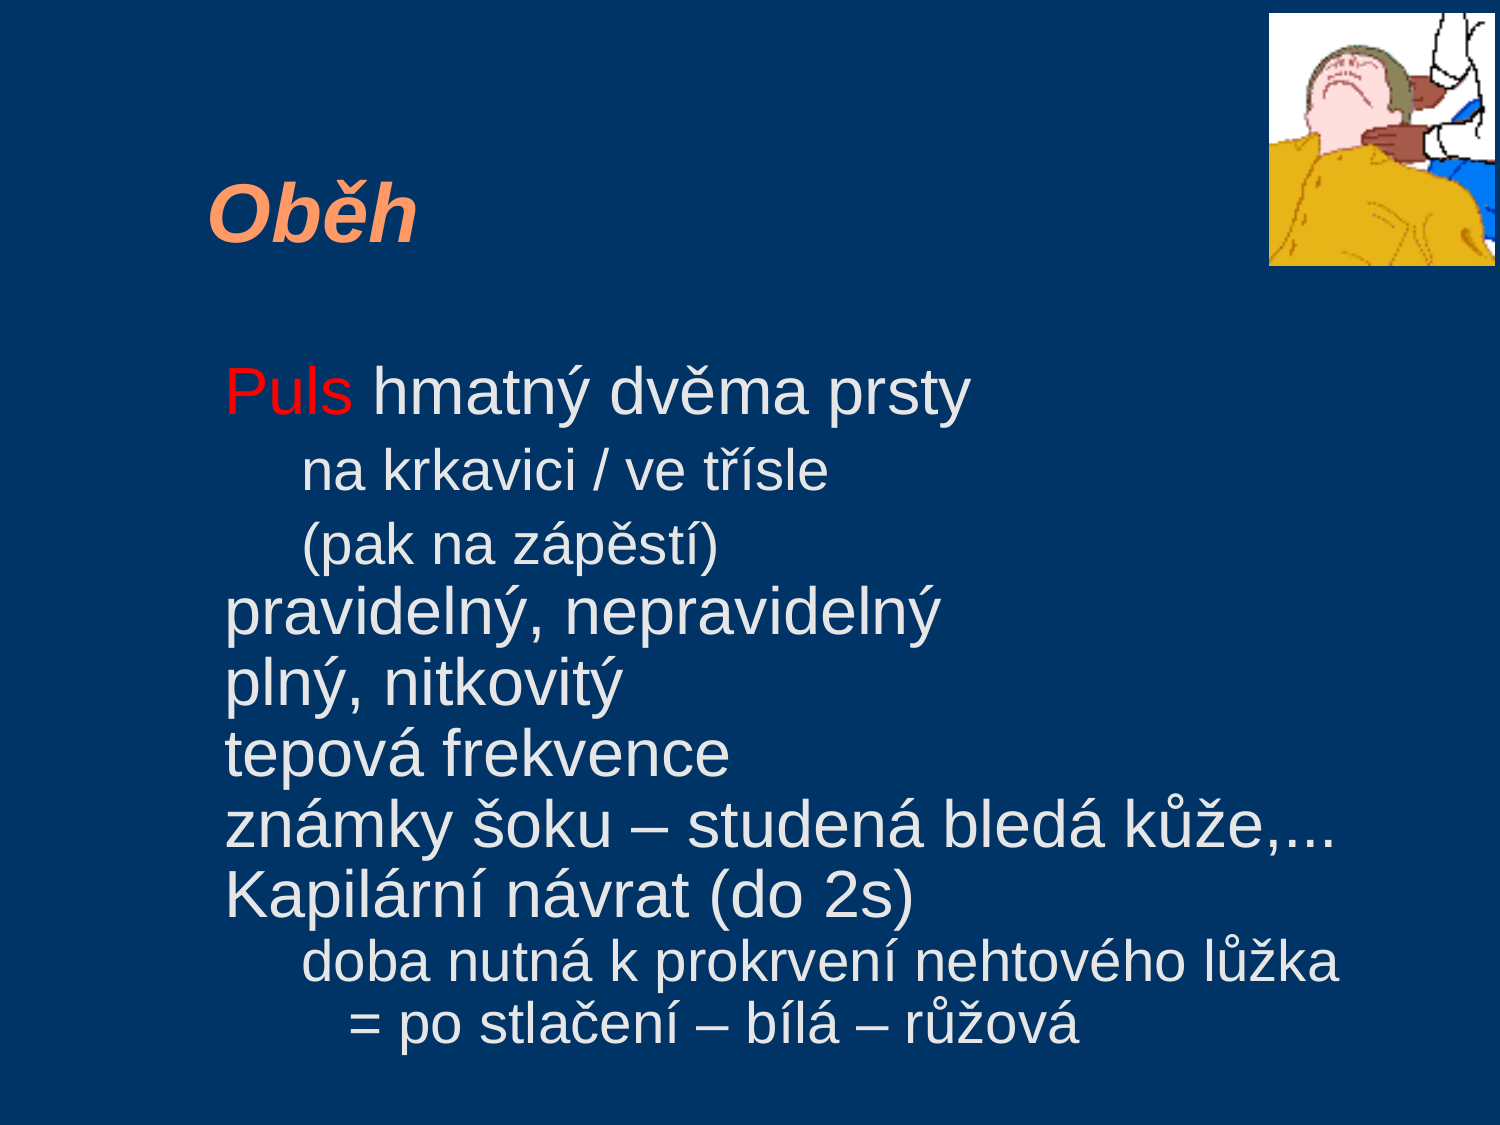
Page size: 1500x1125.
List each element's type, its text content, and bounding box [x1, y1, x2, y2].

picture [1269, 13, 1495, 266]
title Oběh [206, 110, 1500, 318]
list Puls hmatný dvěma prsty na krkavici / ve třísle (pak na zápěstí) pravidelný, nepravidelný plný, nitkovitý tepová frekvence známky šoku – studená bledá kůže,... Kapilární návrat (do 2s) doba nutná k prokrvení nehtového lůžka = po stlačení – bílá – růžová [206, 357, 1500, 1089]
